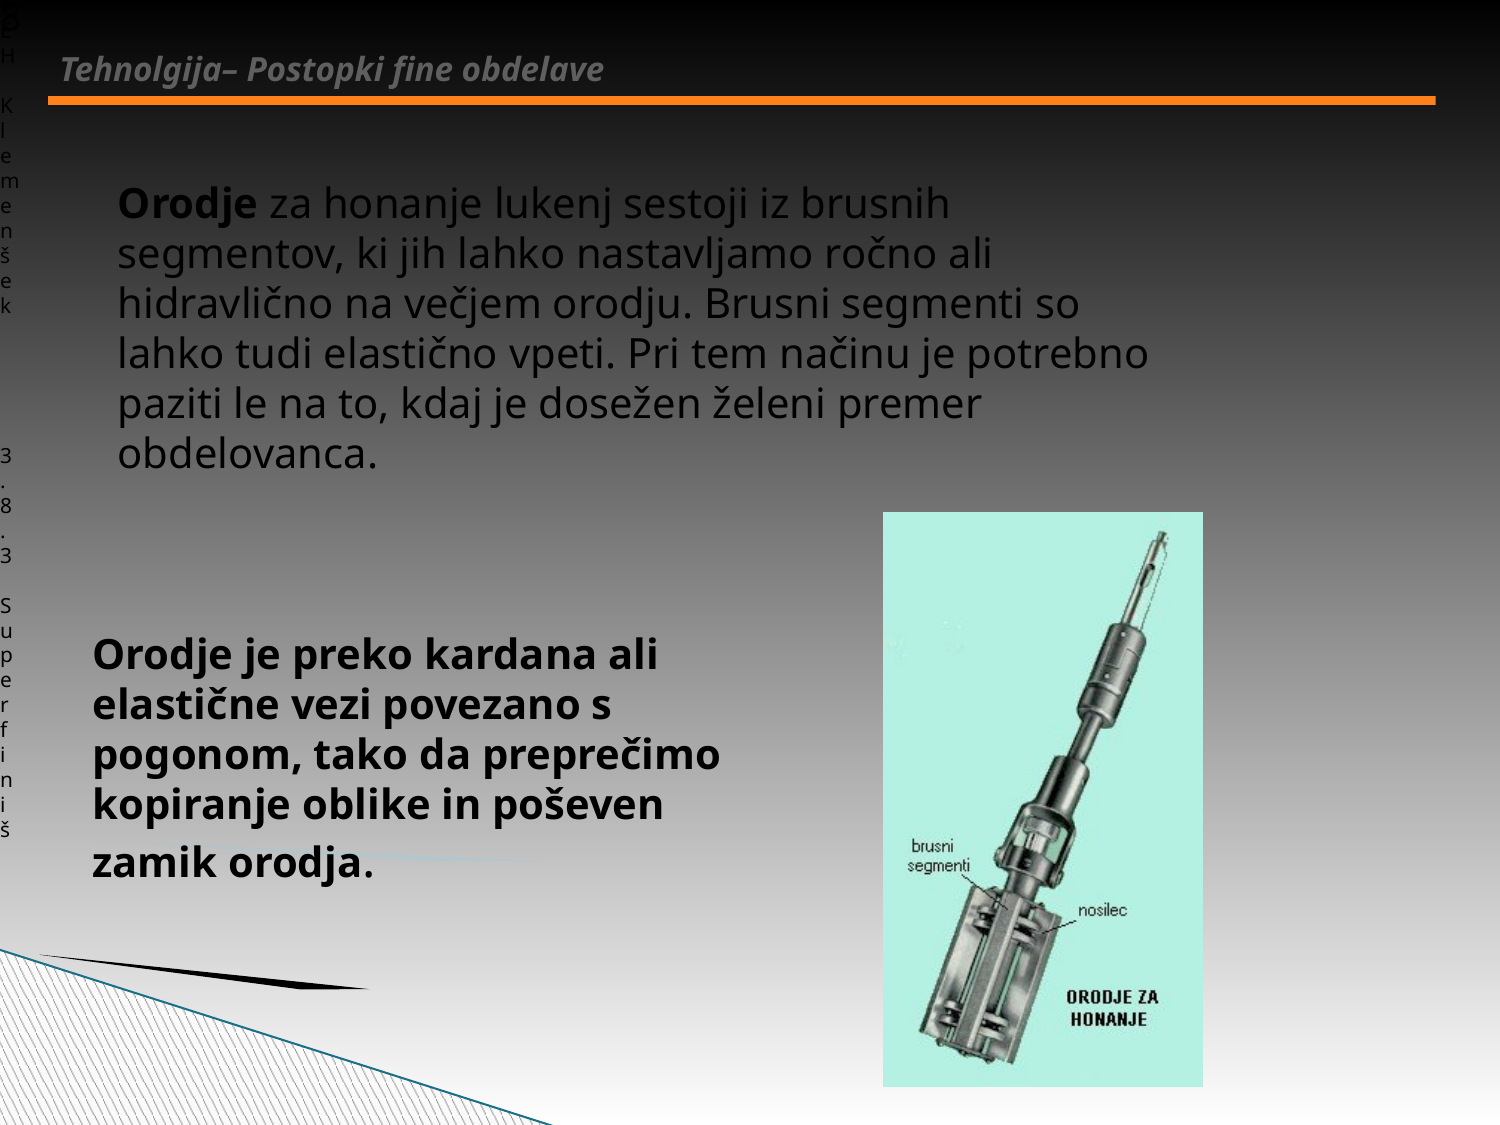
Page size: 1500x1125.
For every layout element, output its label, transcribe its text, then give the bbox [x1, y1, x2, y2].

picture [883, 512, 1203, 1087]
picture [0, 952, 543, 1125]
text_box Orodje za honanje lukenj sestoji iz brusnih segmentov, ki jih lahko nastavljamo ročno ali hidravlično na večjem orodju. Brusni segmenti so lahko tudi elastično vpeti. Pri tem načinu je potrebno paziti le na to, kdaj je dosežen želeni premer obdelovanca. [102, 169, 1202, 485]
text_box Orodje je preko kardana ali elastične vezi povezano s pogonom, tako da preprečimo kopiranje oblike in poševen zamik orodja. [77, 620, 777, 895]
